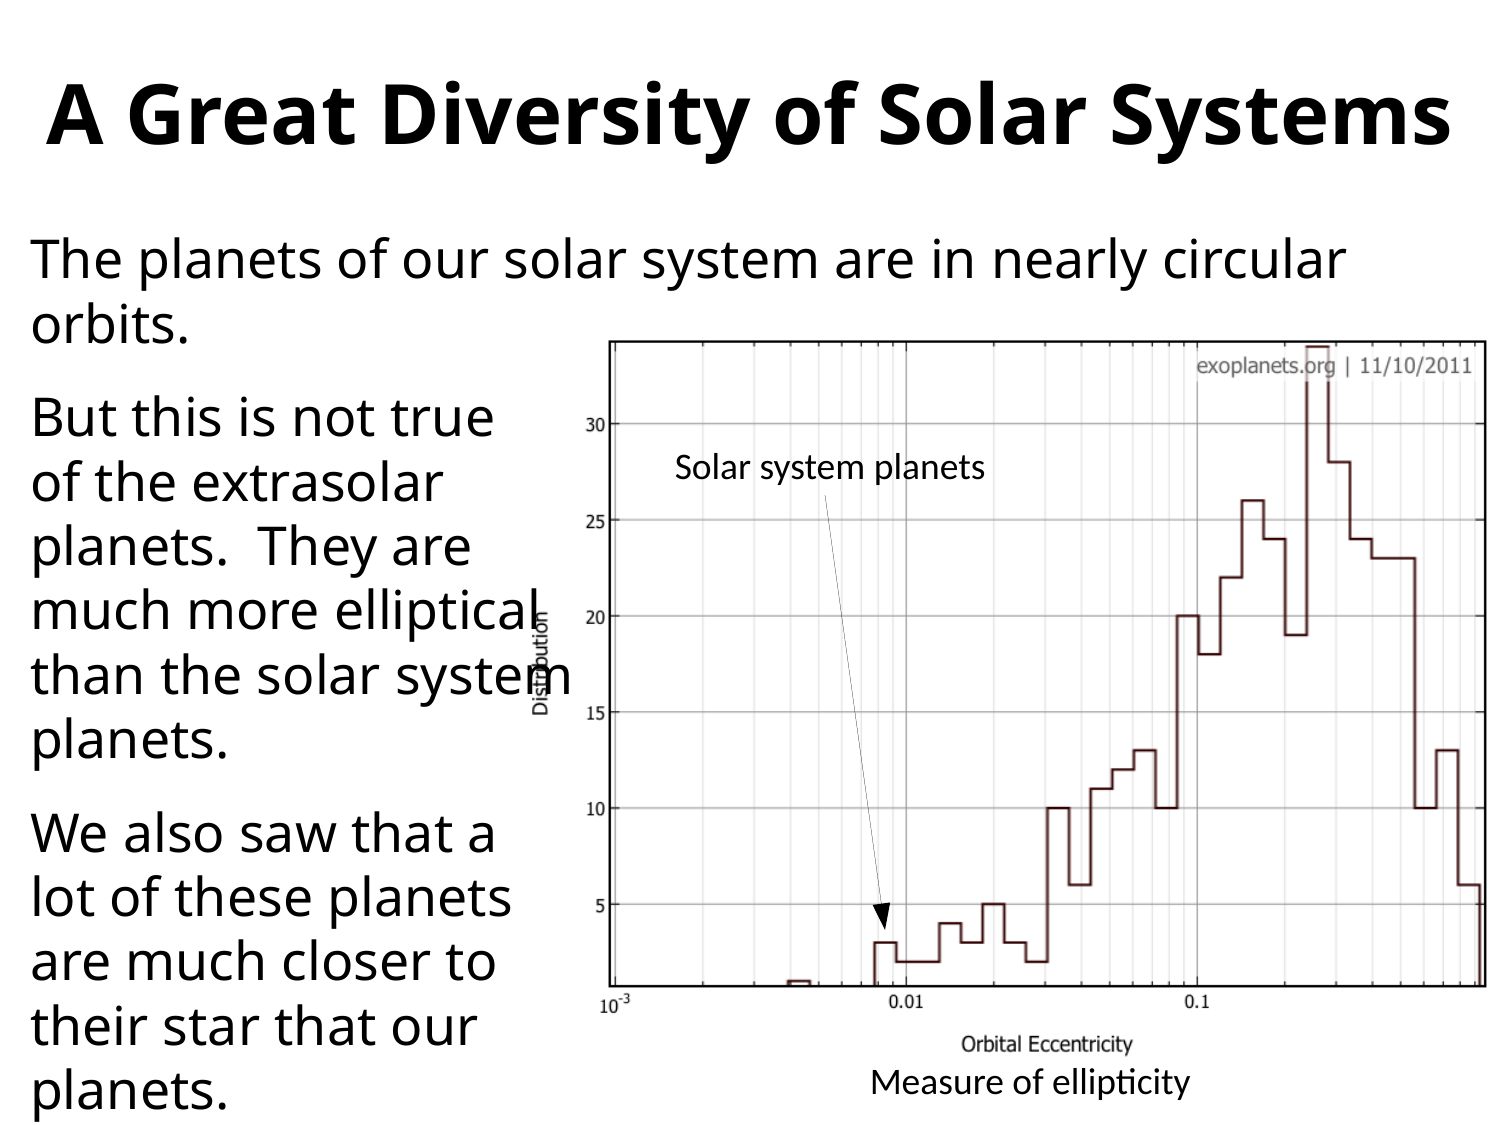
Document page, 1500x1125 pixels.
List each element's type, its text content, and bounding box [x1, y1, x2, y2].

list The planets of our solar system are in nearly circular orbits. But this is not true of the extrasolar planets. They are much more elliptical than the solar system planets. We also saw that a lot of these planets are much closer to their star that our planets. [30, 224, 1471, 1125]
title A Great Diversity of Solar Systems [30, 63, 1471, 162]
picture [1471, 332, 1495, 1059]
